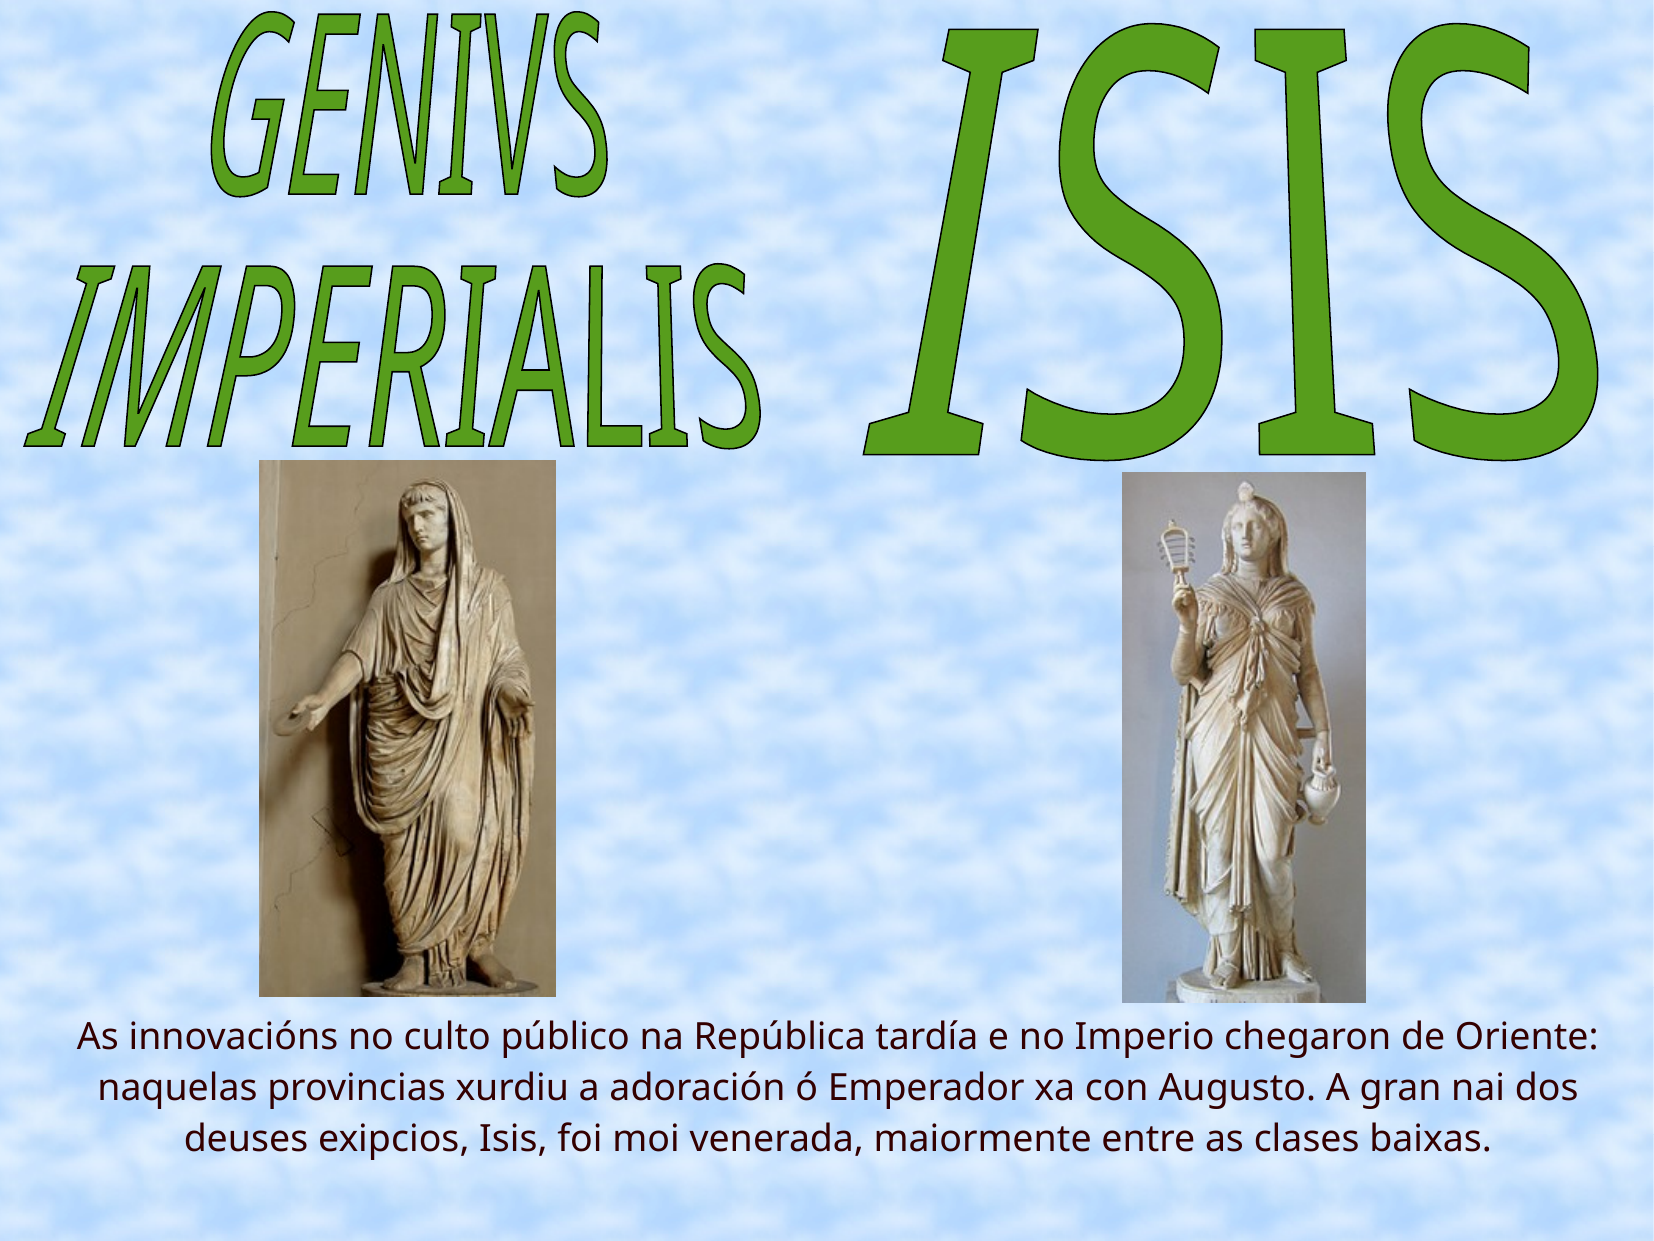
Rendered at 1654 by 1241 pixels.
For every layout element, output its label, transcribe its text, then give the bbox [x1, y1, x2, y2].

text_box GENIVS IMPERIALIS [81, 266, 221, 447]
text_box As innovacións no culto público na República tardía e no Imperio chegaron de Oriente: naquelas provincias xurdiu a adoración ó Emperador xa con Augusto. A gran nai dos deuses exipcios, Isis, foi moi venerada, maiormente entre as clases baixas. [47, 1002, 1630, 1241]
picture [0, 0, 1654, 1241]
text_box GENIVS IMPERIALIS [355, 14, 438, 195]
text_box GENIVS IMPERIALIS [693, 263, 761, 449]
text_box GENIVS IMPERIALIS [288, 14, 361, 195]
text_box GENIVS IMPERIALIS [484, 14, 549, 195]
text_box ISIS [1255, 29, 1375, 455]
text_box GENIVS IMPERIALIS [554, 11, 608, 197]
text_box GENIVS IMPERIALIS [488, 266, 575, 447]
text_box GENIVS IMPERIALIS [211, 11, 295, 197]
text_box GENIVS IMPERIALIS [24, 266, 115, 447]
text_box GENIVS IMPERIALIS [207, 266, 295, 447]
text_box GENIVS IMPERIALIS [292, 266, 373, 447]
text_box GENIVS IMPERIALIS [646, 266, 688, 447]
text_box ISIS [863, 29, 1038, 455]
text_box GENIVS IMPERIALIS [587, 266, 642, 447]
text_box GENIVS IMPERIALIS [369, 266, 445, 447]
text_box GENIVS IMPERIALIS [438, 14, 481, 195]
text_box GENIVS IMPERIALIS [445, 266, 496, 447]
text_box ISIS [1387, 23, 1598, 461]
text_box ISIS [1021, 23, 1222, 461]
